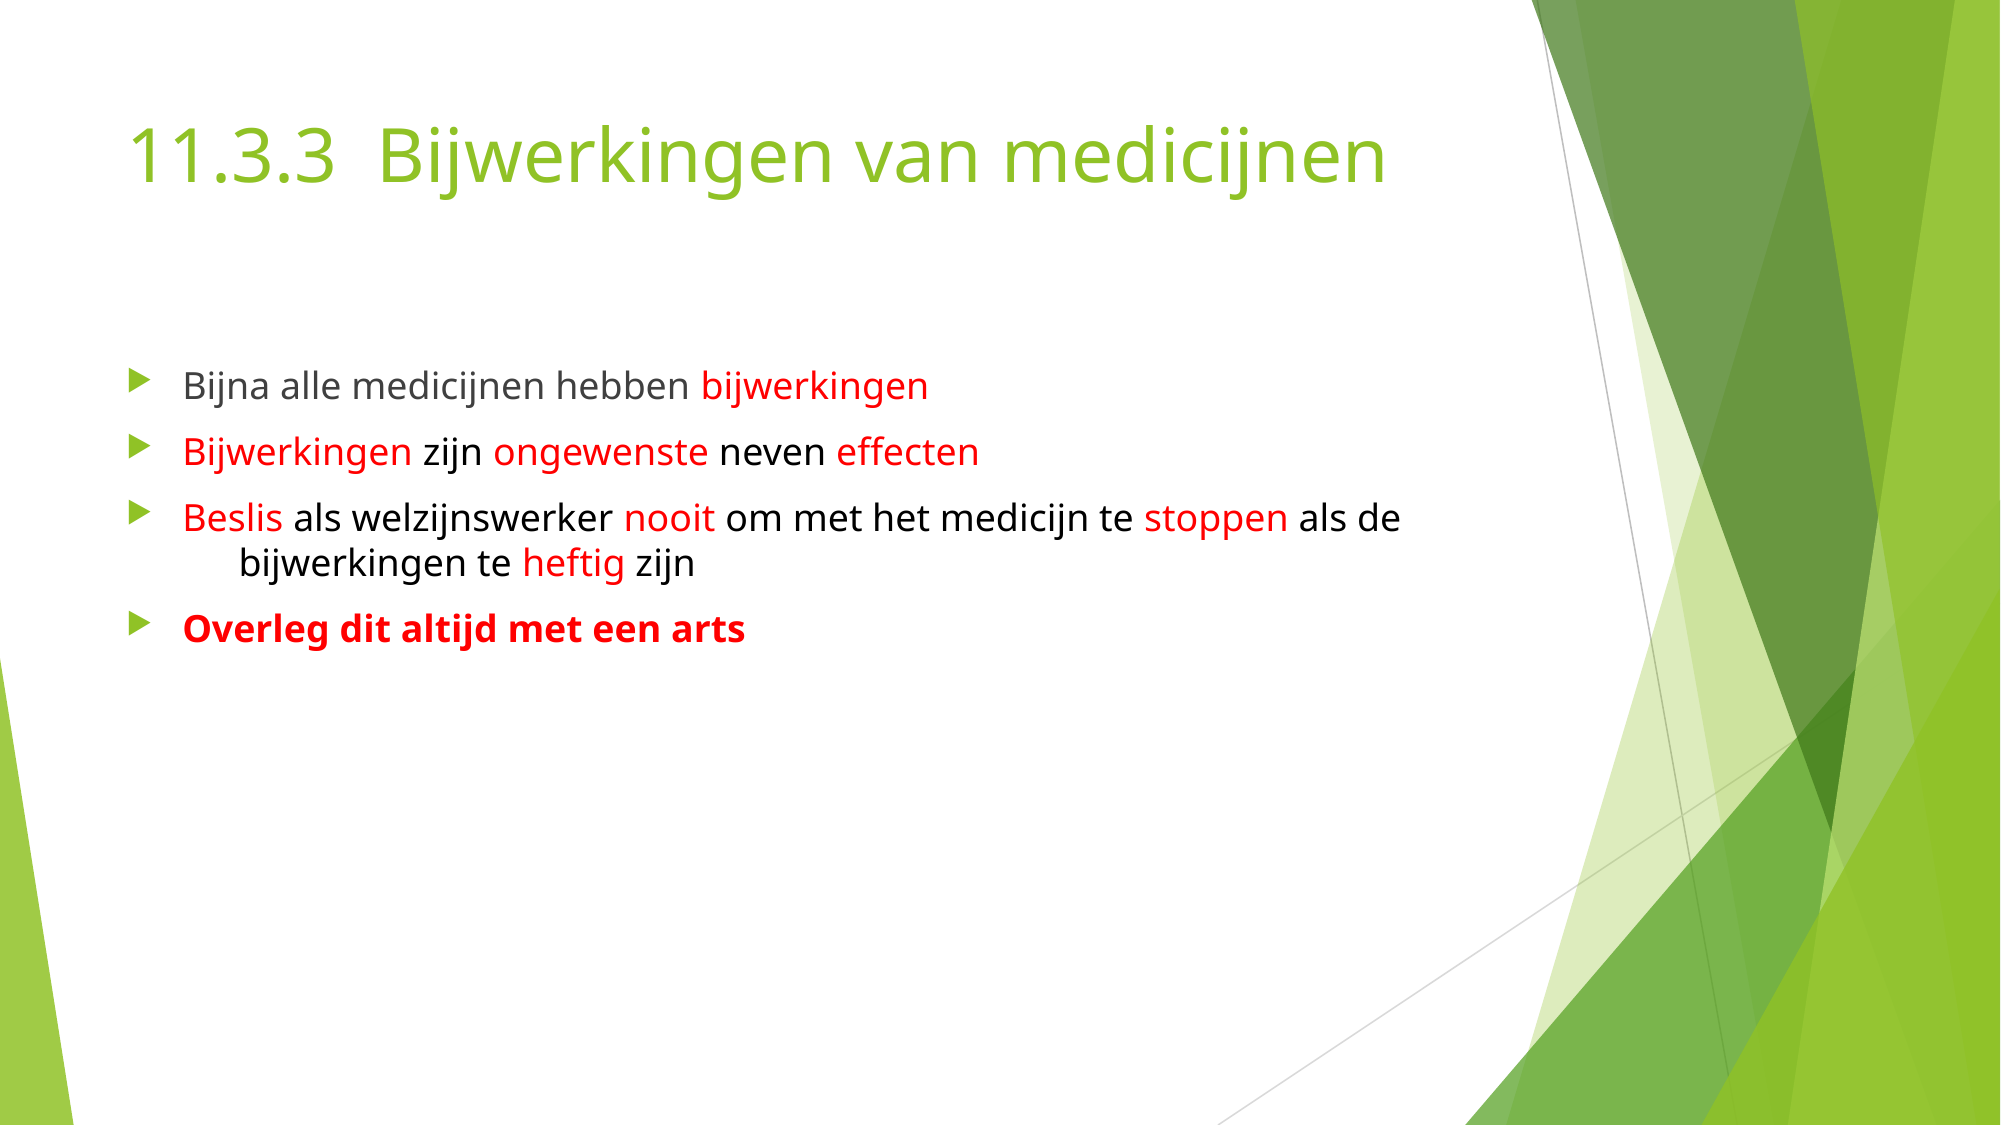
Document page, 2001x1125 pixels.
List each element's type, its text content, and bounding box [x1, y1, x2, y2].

list Bijna alle medicijnen hebben bijwerkingen Bijwerkingen zijn ongewenste neven effecten Beslis als welzijnswerker nooit om met het medicijn te stoppen als de bijwerkingen te heftig zijn Overleg dit altijd met een arts [111, 354, 1522, 992]
title 11.3.3 Bijwerkingen van medicijnen [111, 99, 1522, 317]
